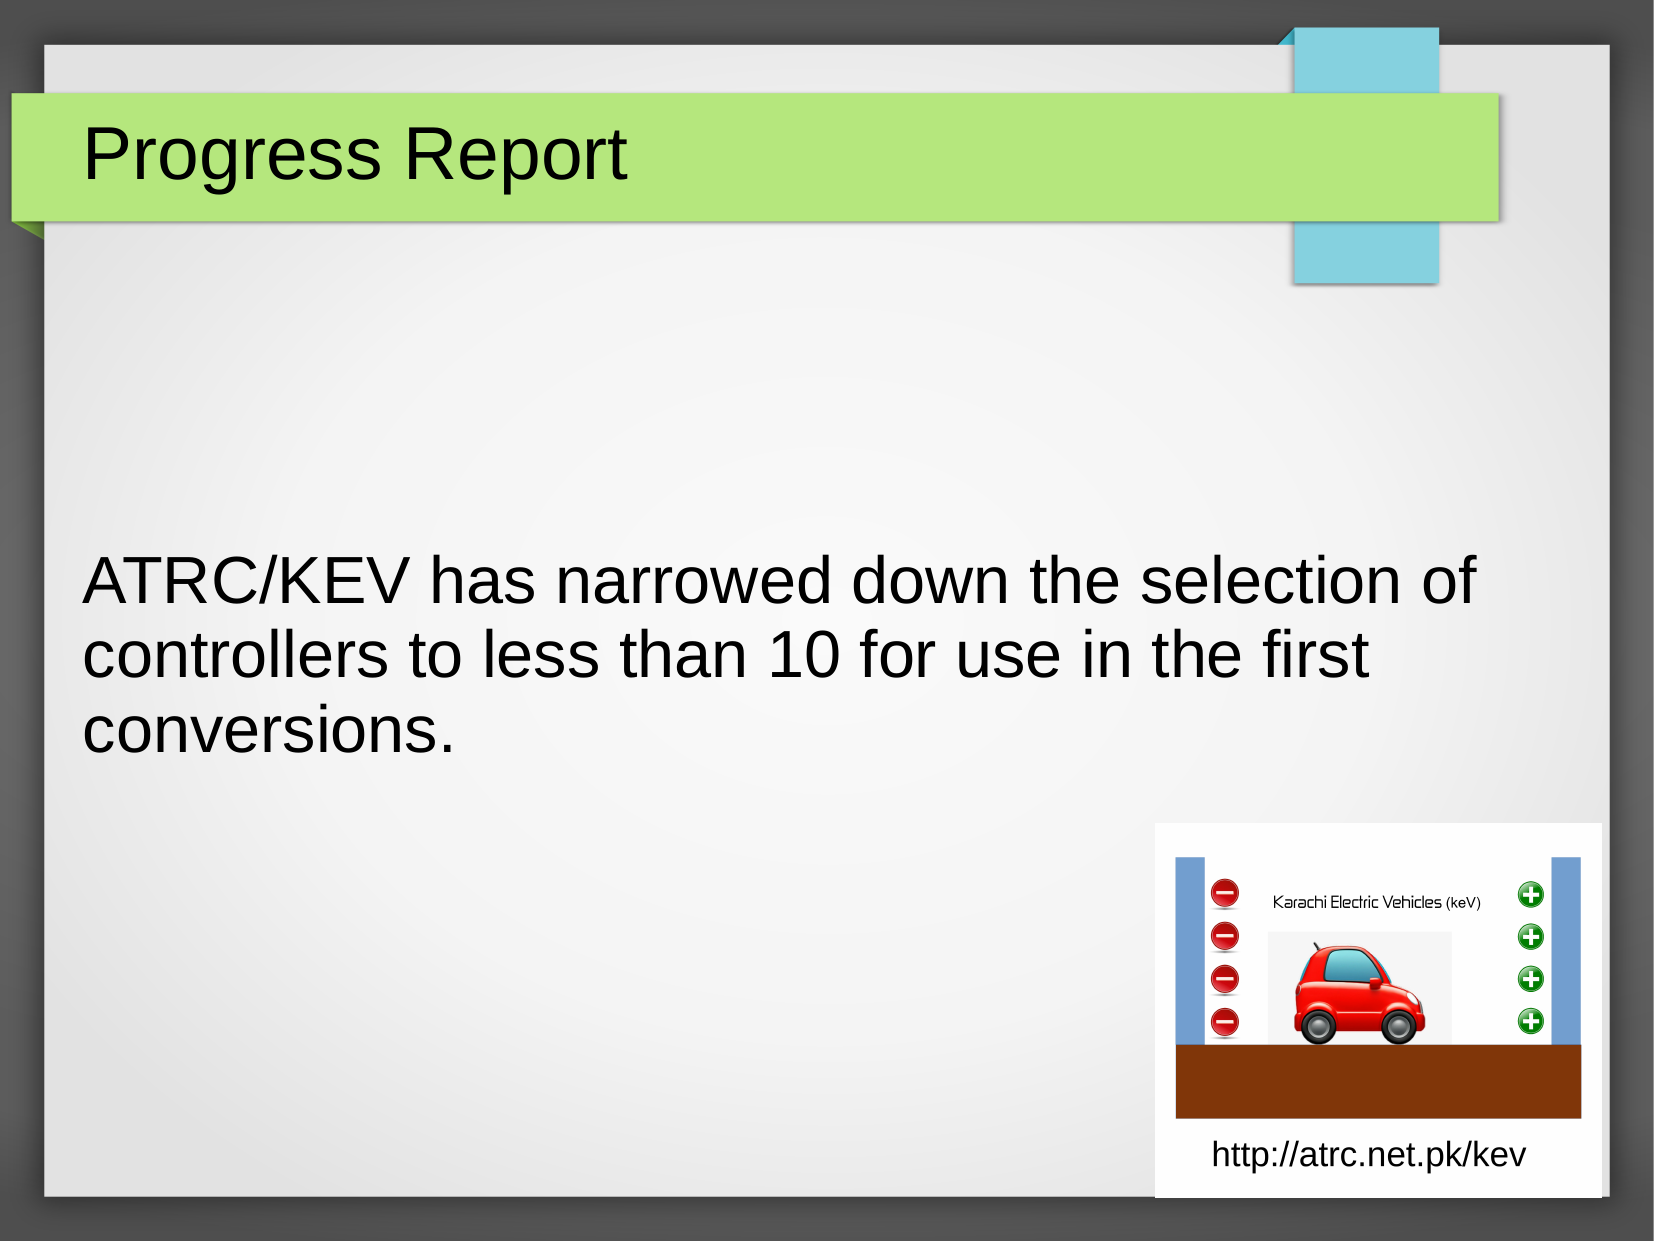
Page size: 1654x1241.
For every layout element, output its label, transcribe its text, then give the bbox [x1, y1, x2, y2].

subtitle ATRC/KEV has narrowed down the selection of controllers to less than 10 for use in the first conversions. [82, 295, 1571, 1015]
title Progress Report [82, 94, 1264, 213]
picture [0, 0, 1654, 1241]
